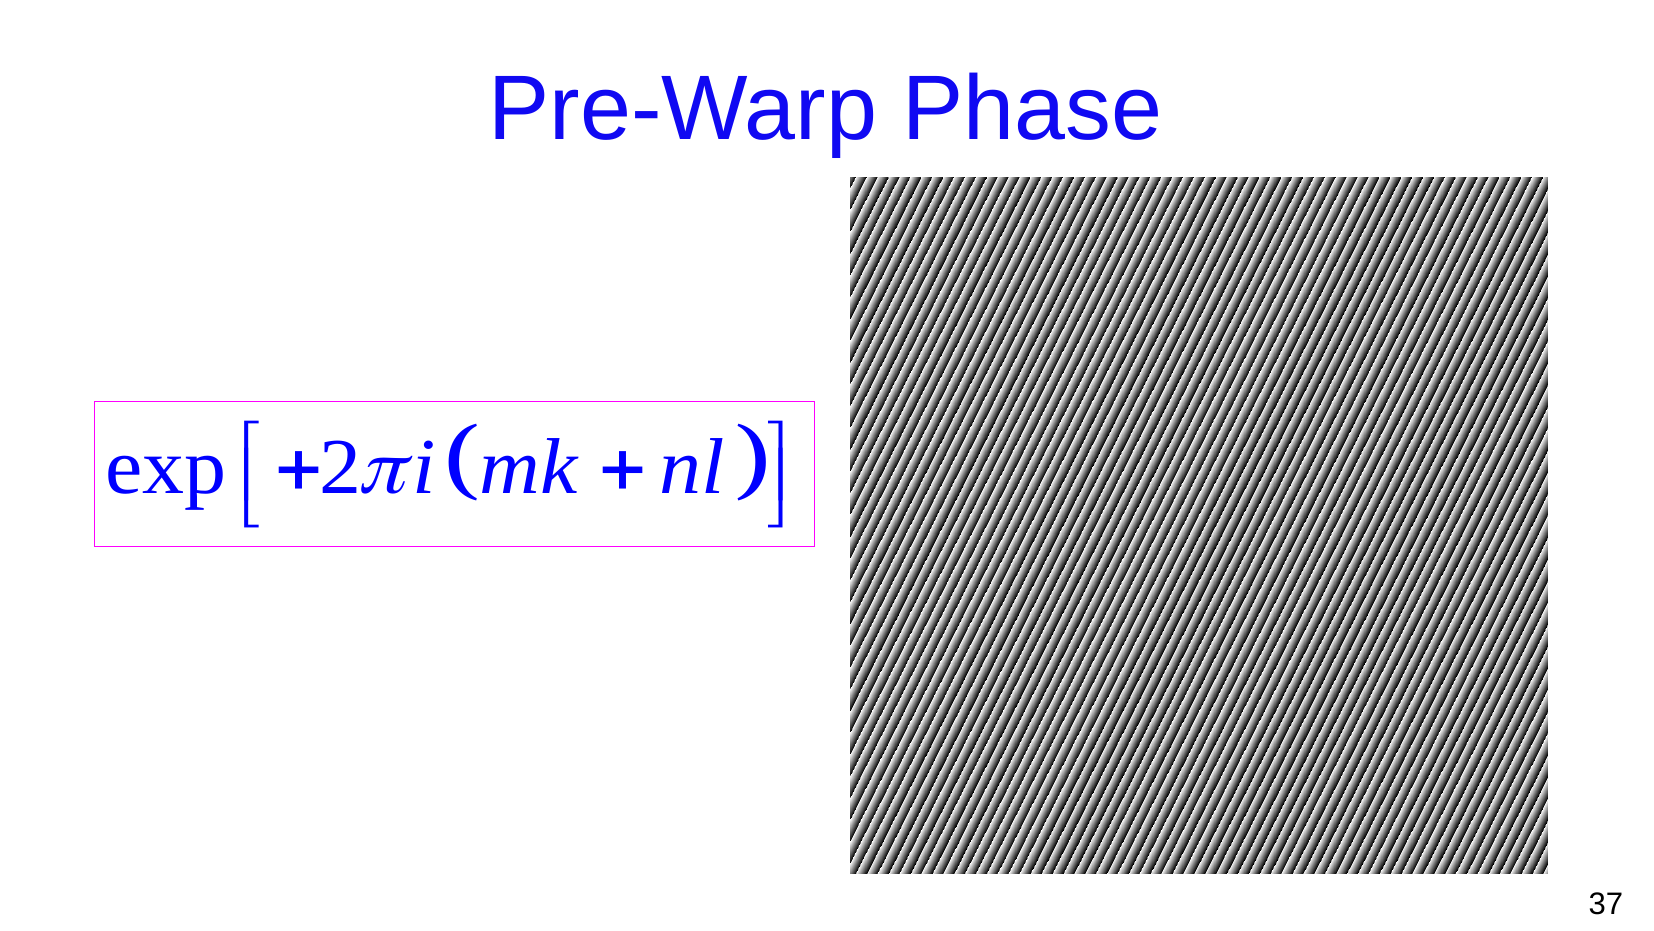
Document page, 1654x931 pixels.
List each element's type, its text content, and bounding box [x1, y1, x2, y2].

picture [850, 177, 1548, 875]
text_box <number> [1251, 885, 1638, 919]
chart [94, 401, 815, 547]
title Pre-Warp Phase [94, 40, 1583, 166]
